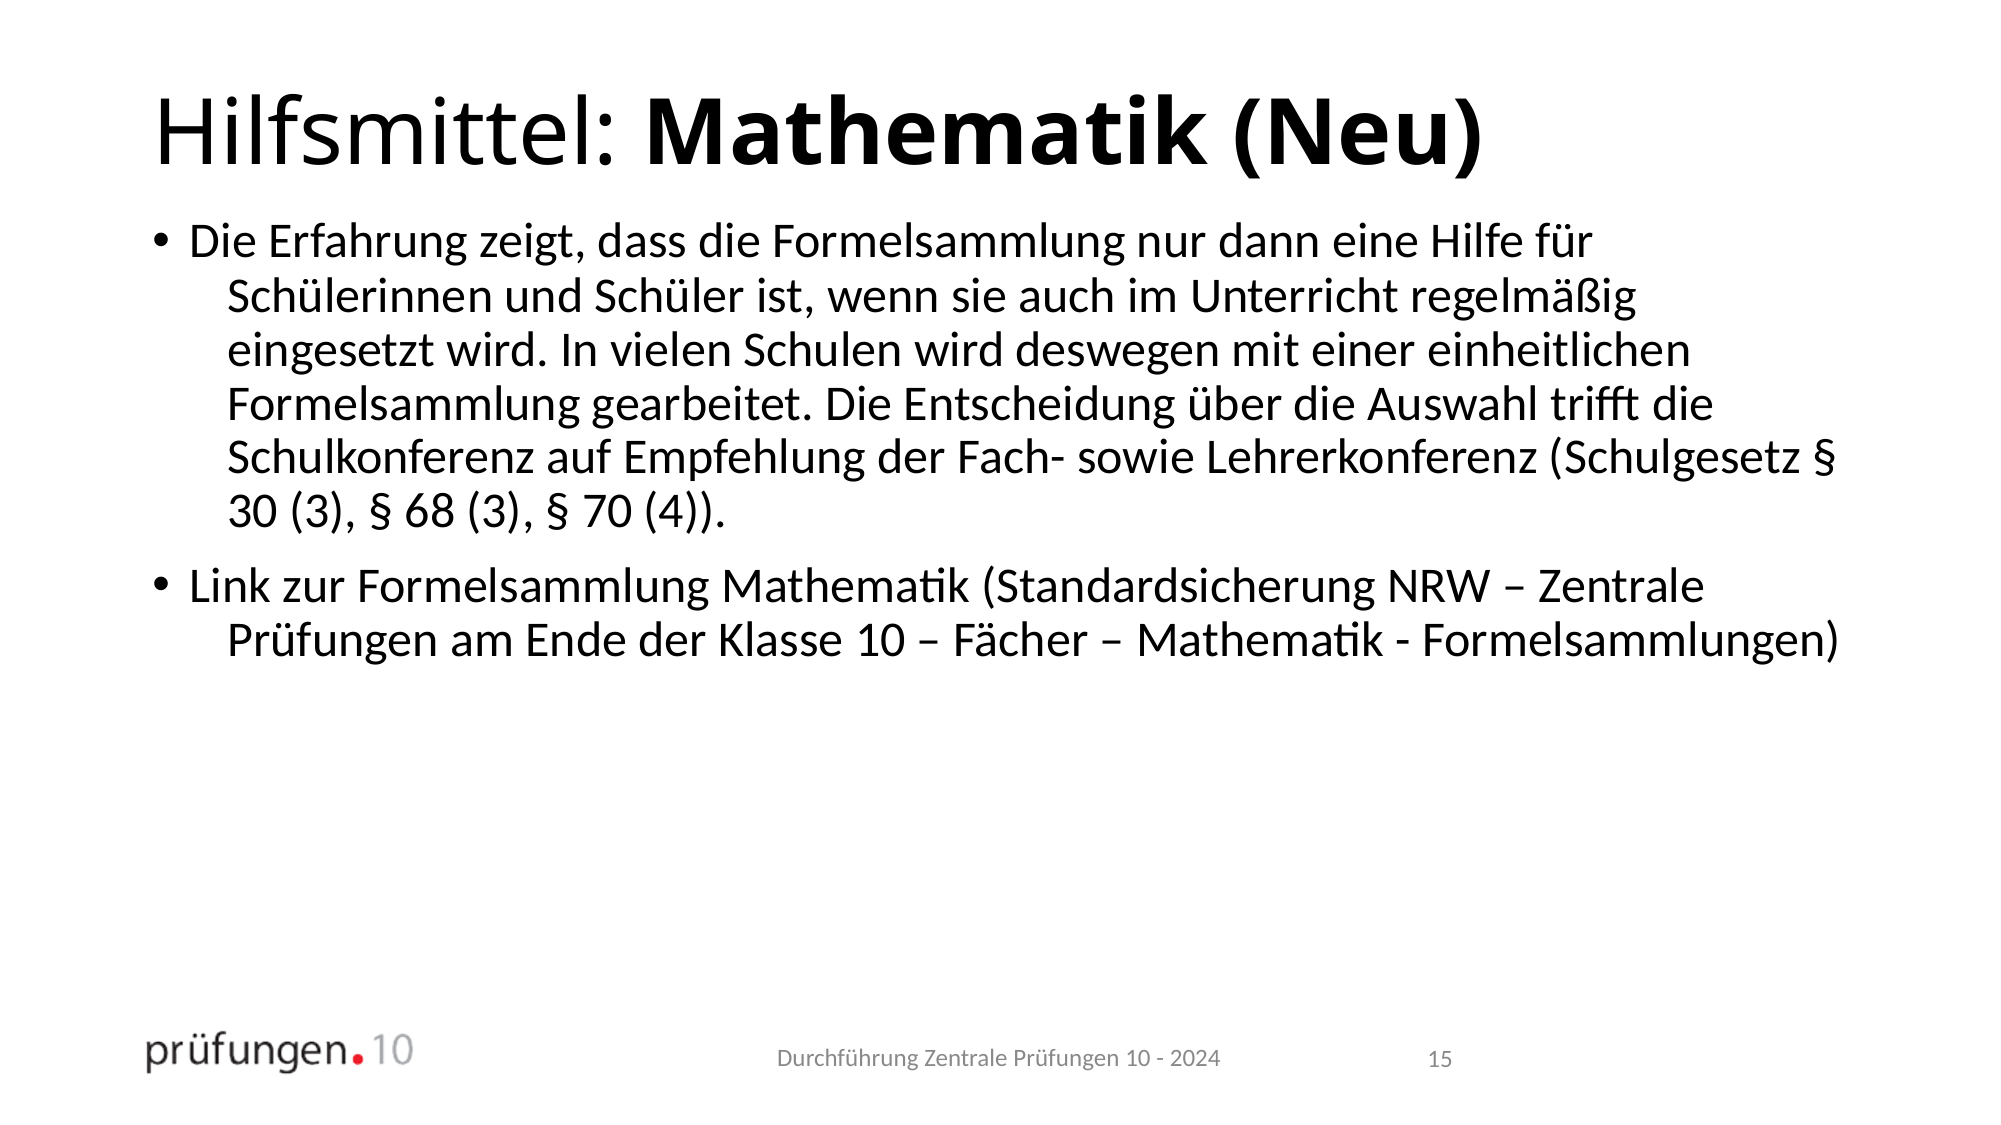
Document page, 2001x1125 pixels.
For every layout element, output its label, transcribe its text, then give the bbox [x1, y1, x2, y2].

text_box [1412, 1027, 1863, 1088]
title Hilfsmittel: Mathematik (Neu) [137, 77, 1863, 193]
list Die Erfahrung zeigt, dass die Formelsammlung nur dann eine Hilfe für Schülerinnen und Schüler ist, wenn sie auch im Unterricht regelmäßig eingesetzt wird. In vielen Schulen wird deswegen mit einer einheitlichen Formelsammlung gearbeitet. Die Entscheidung über die Auswahl trifft die Schulkonferenz auf Empfehlung der Fach- sowie Lehrerkonferenz (Schulgesetz § 30 (3), § 68 (3), § 70 (4)). Link zur Formelsammlung Mathematik (Standardsicherung NRW – Zentrale Prüfungen am Ende der Klasse 10 – Fächer – Mathematik - Formelsammlungen) [137, 207, 1863, 1014]
